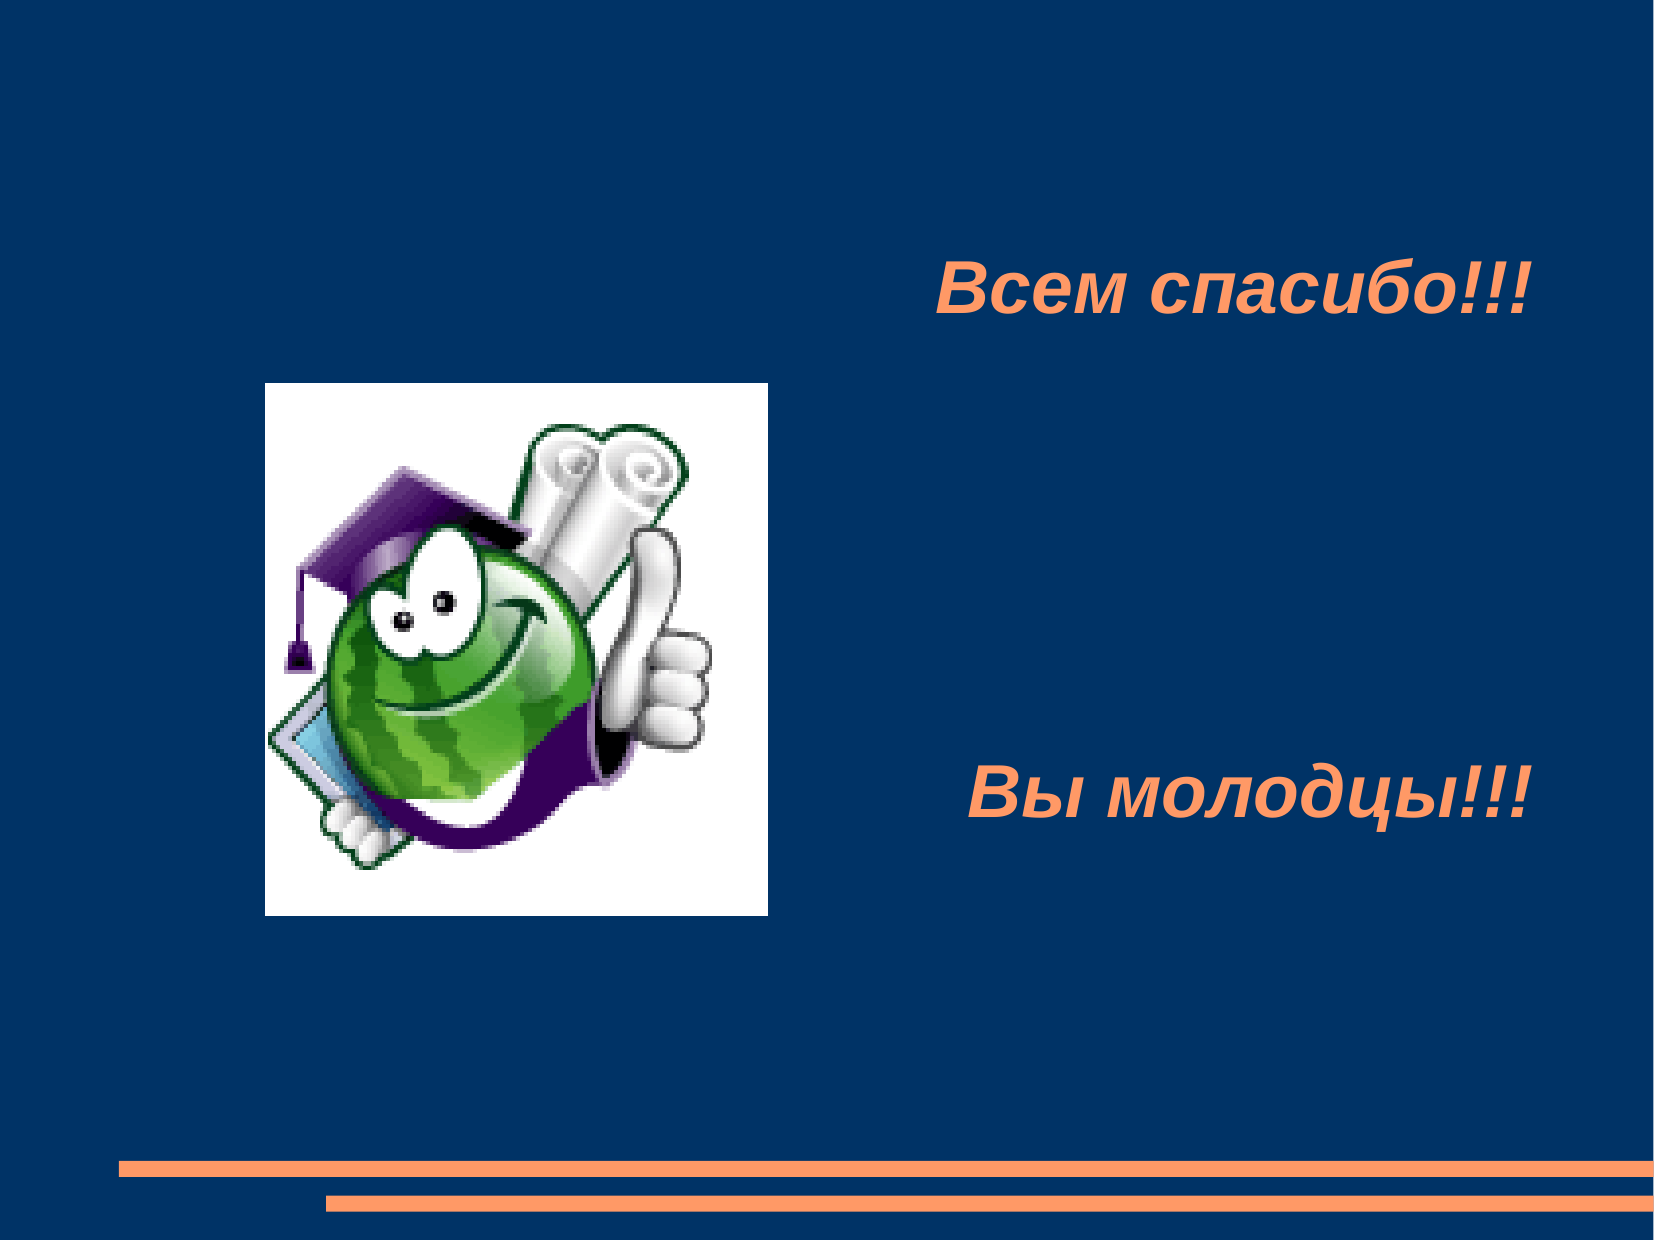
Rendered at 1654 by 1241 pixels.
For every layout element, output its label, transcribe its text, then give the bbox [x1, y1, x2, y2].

picture [265, 383, 768, 916]
title Всем спасибо!!! Вы молодцы!!! [121, 46, 1534, 1034]
